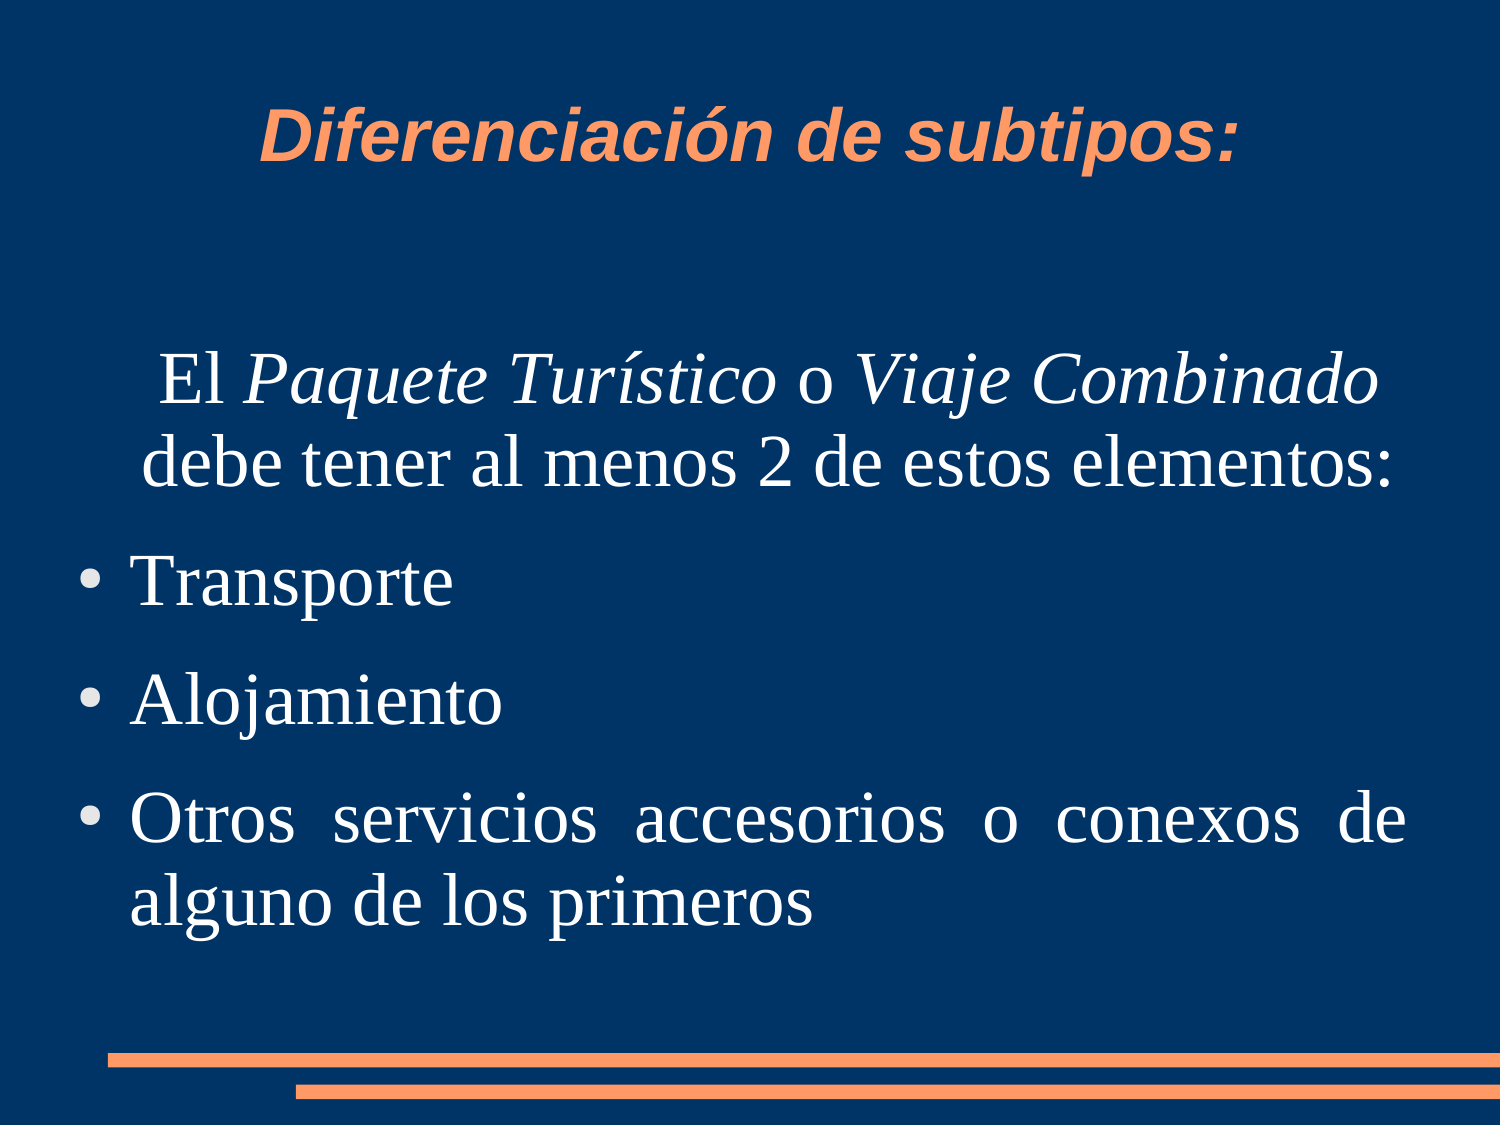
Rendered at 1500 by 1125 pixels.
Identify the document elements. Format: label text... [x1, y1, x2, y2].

list El Paquete Turístico o Viaje Combinado debe tener al menos 2 de estos elementos: Transporte Alojamiento Otros servicios accesorios o conexos de alguno de los primeros [59, 218, 1409, 969]
title Diferenciación de subtipos: [110, 41, 1392, 218]
